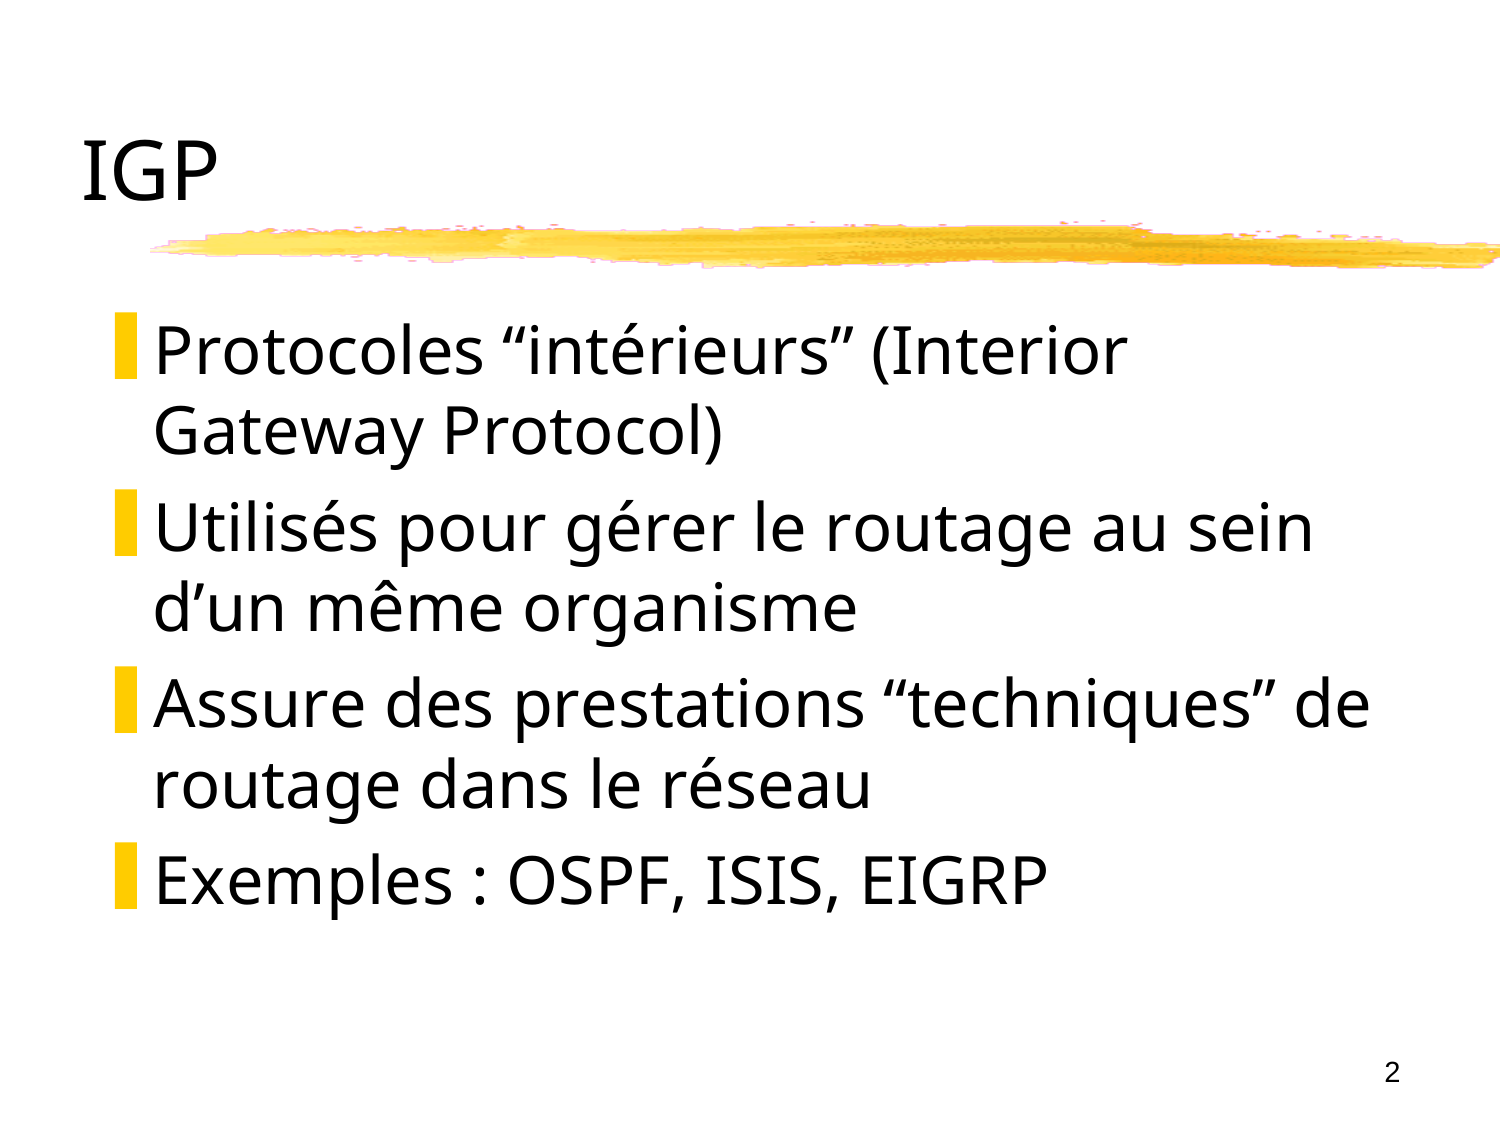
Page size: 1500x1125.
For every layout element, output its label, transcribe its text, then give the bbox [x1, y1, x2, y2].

picture [150, 215, 1500, 279]
title IGP [66, 37, 1342, 225]
list Protocoles “intérieurs” (Interior Gateway Protocol)‏ Utilisés pour gérer le routage au sein d’un même organisme Assure des prestations “techniques” de routage dans le réseau Exemples : OSPF, ISIS, EIGRP [83, 299, 1425, 985]
text_box <number> [1104, 1021, 1416, 1096]
